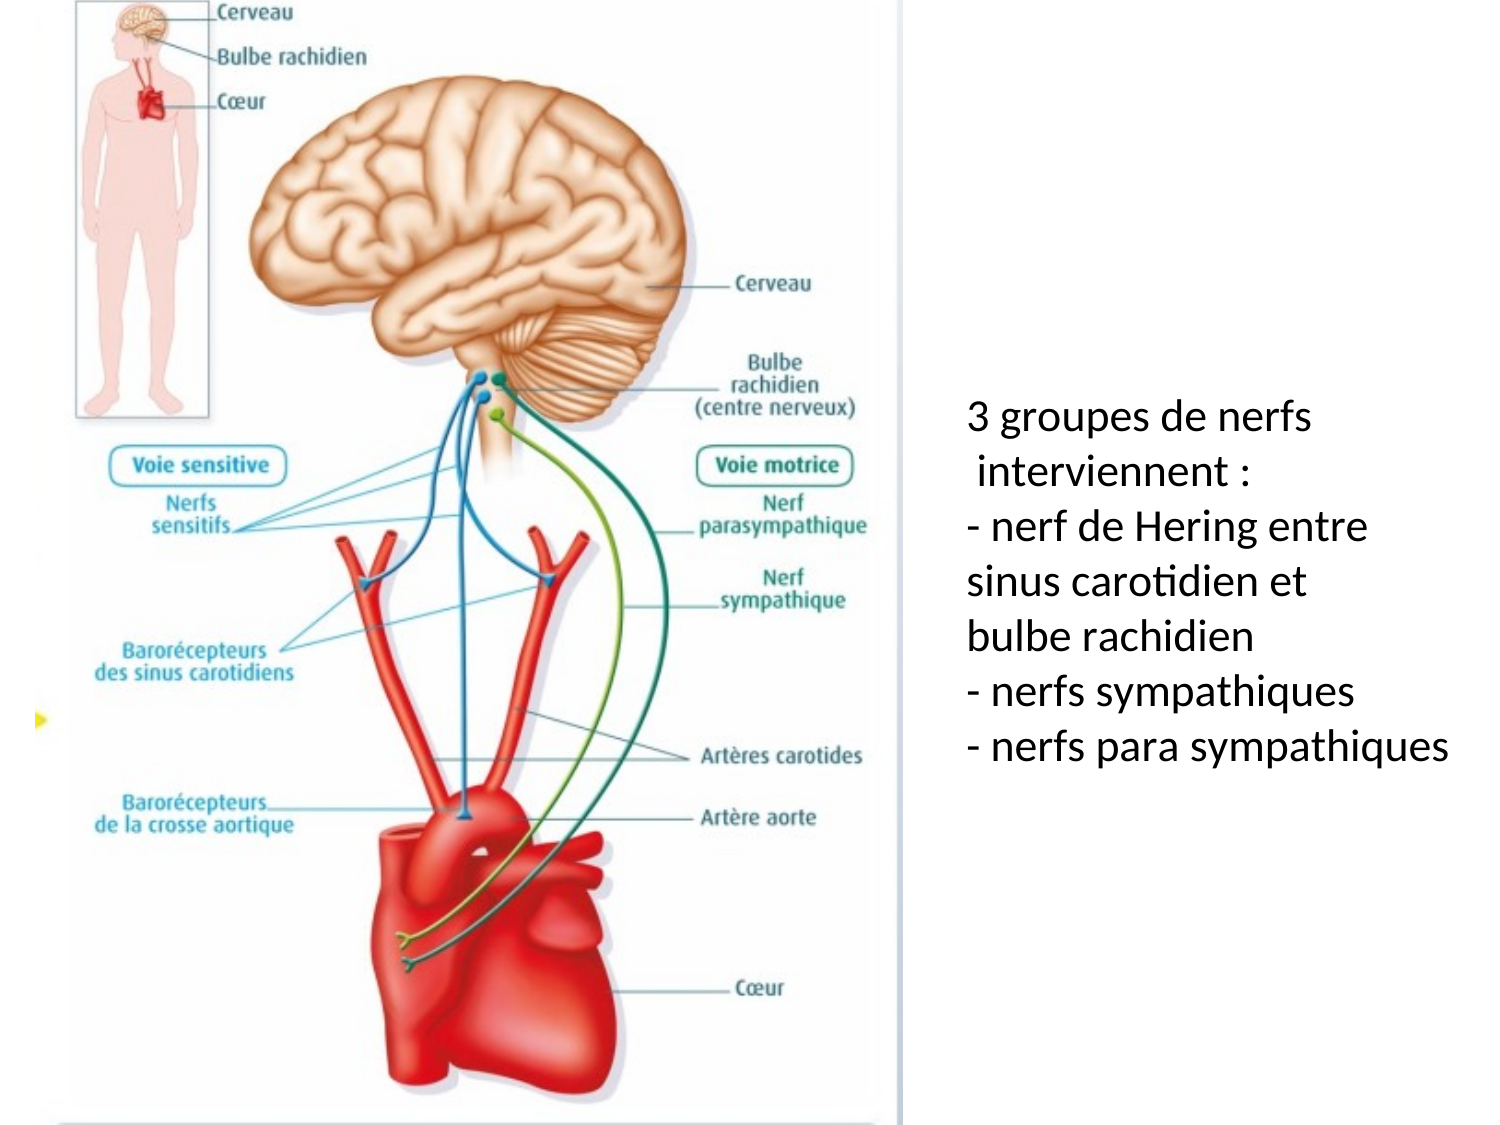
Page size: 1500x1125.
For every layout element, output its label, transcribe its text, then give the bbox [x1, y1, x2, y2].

text_box 3 groupes de nerfs interviennent : - nerf de Hering entre sinus carotidien et bulbe rachidien - nerfs sympathiques - nerfs para sympathiques [951, 377, 1465, 778]
picture [35, 0, 903, 1125]
